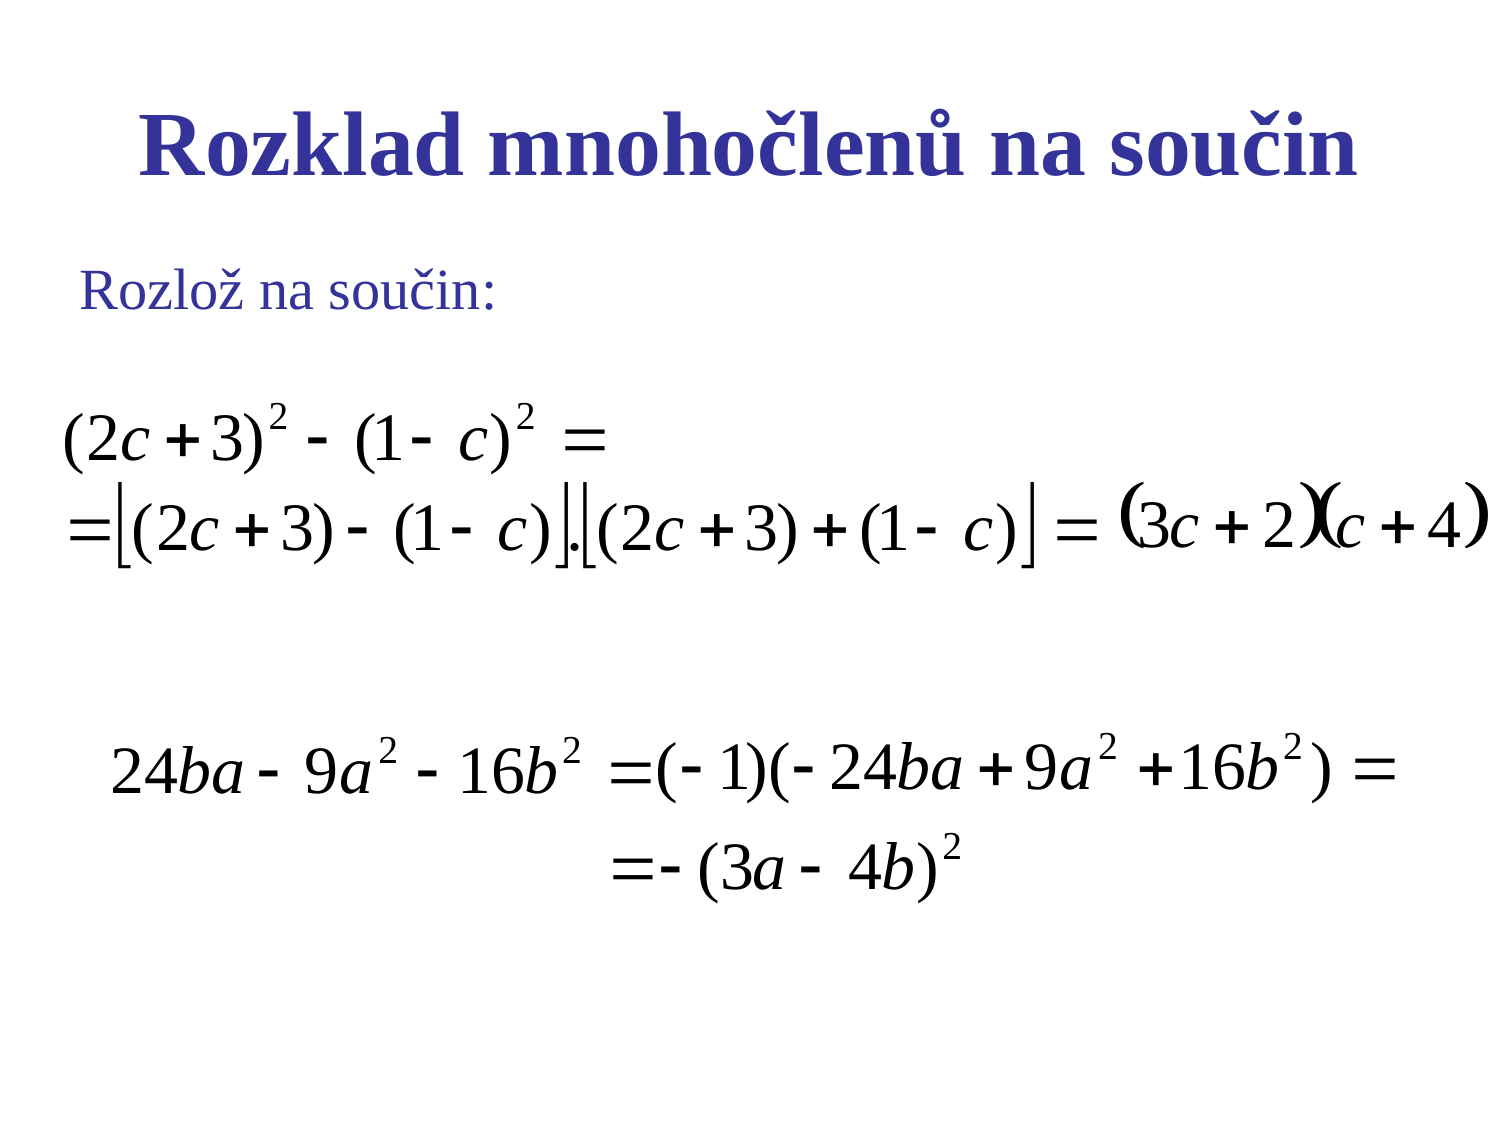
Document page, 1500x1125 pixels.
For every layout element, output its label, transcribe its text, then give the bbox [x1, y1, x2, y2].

title Rozklad mnohočlenů na součin [75, 45, 1426, 233]
chart [1109, 479, 1495, 577]
chart [100, 716, 1399, 918]
chart [53, 386, 1102, 579]
text_box Rozlož na součin: [64, 243, 1436, 329]
